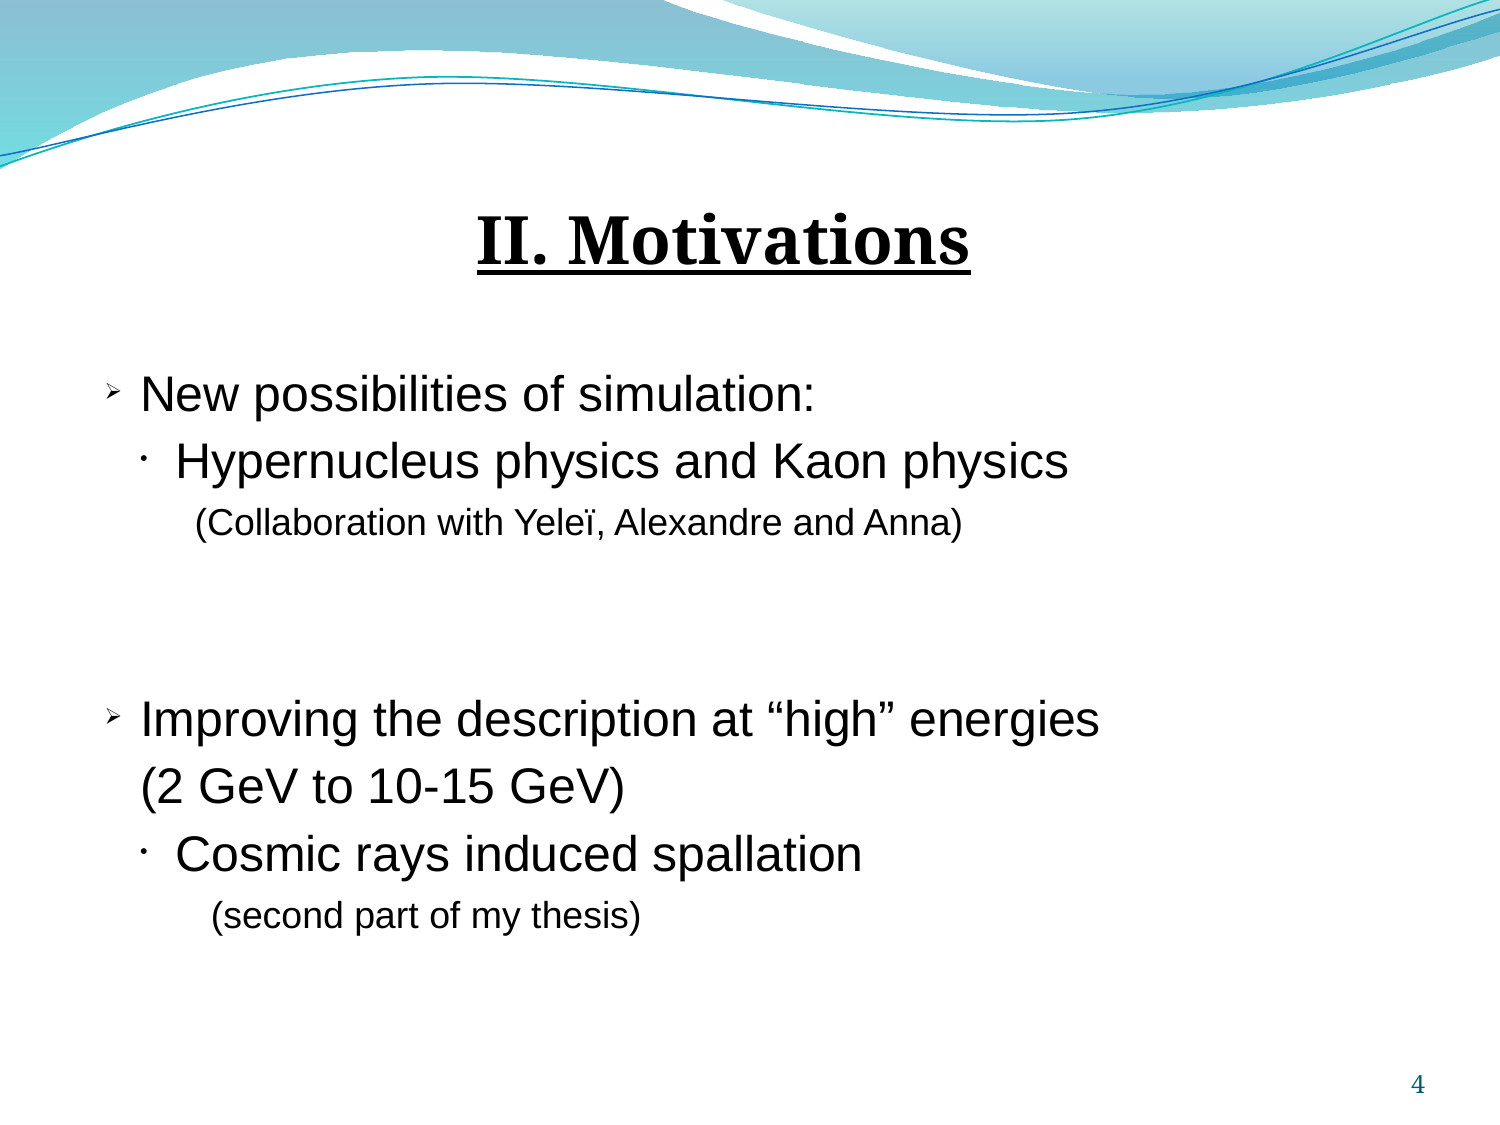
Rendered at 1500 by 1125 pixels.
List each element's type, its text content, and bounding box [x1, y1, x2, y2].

subtitle New possibilities of simulation: Hypernucleus physics and Kaon physics (Collaboration with Yeleï, Alexandre and Anna) Improving the description at “high” energies (2 GeV to 10-15 GeV) Cosmic rays induced spallation (second part of my thesis) [104, 332, 1455, 1038]
title II. Motivations [199, 145, 1250, 332]
